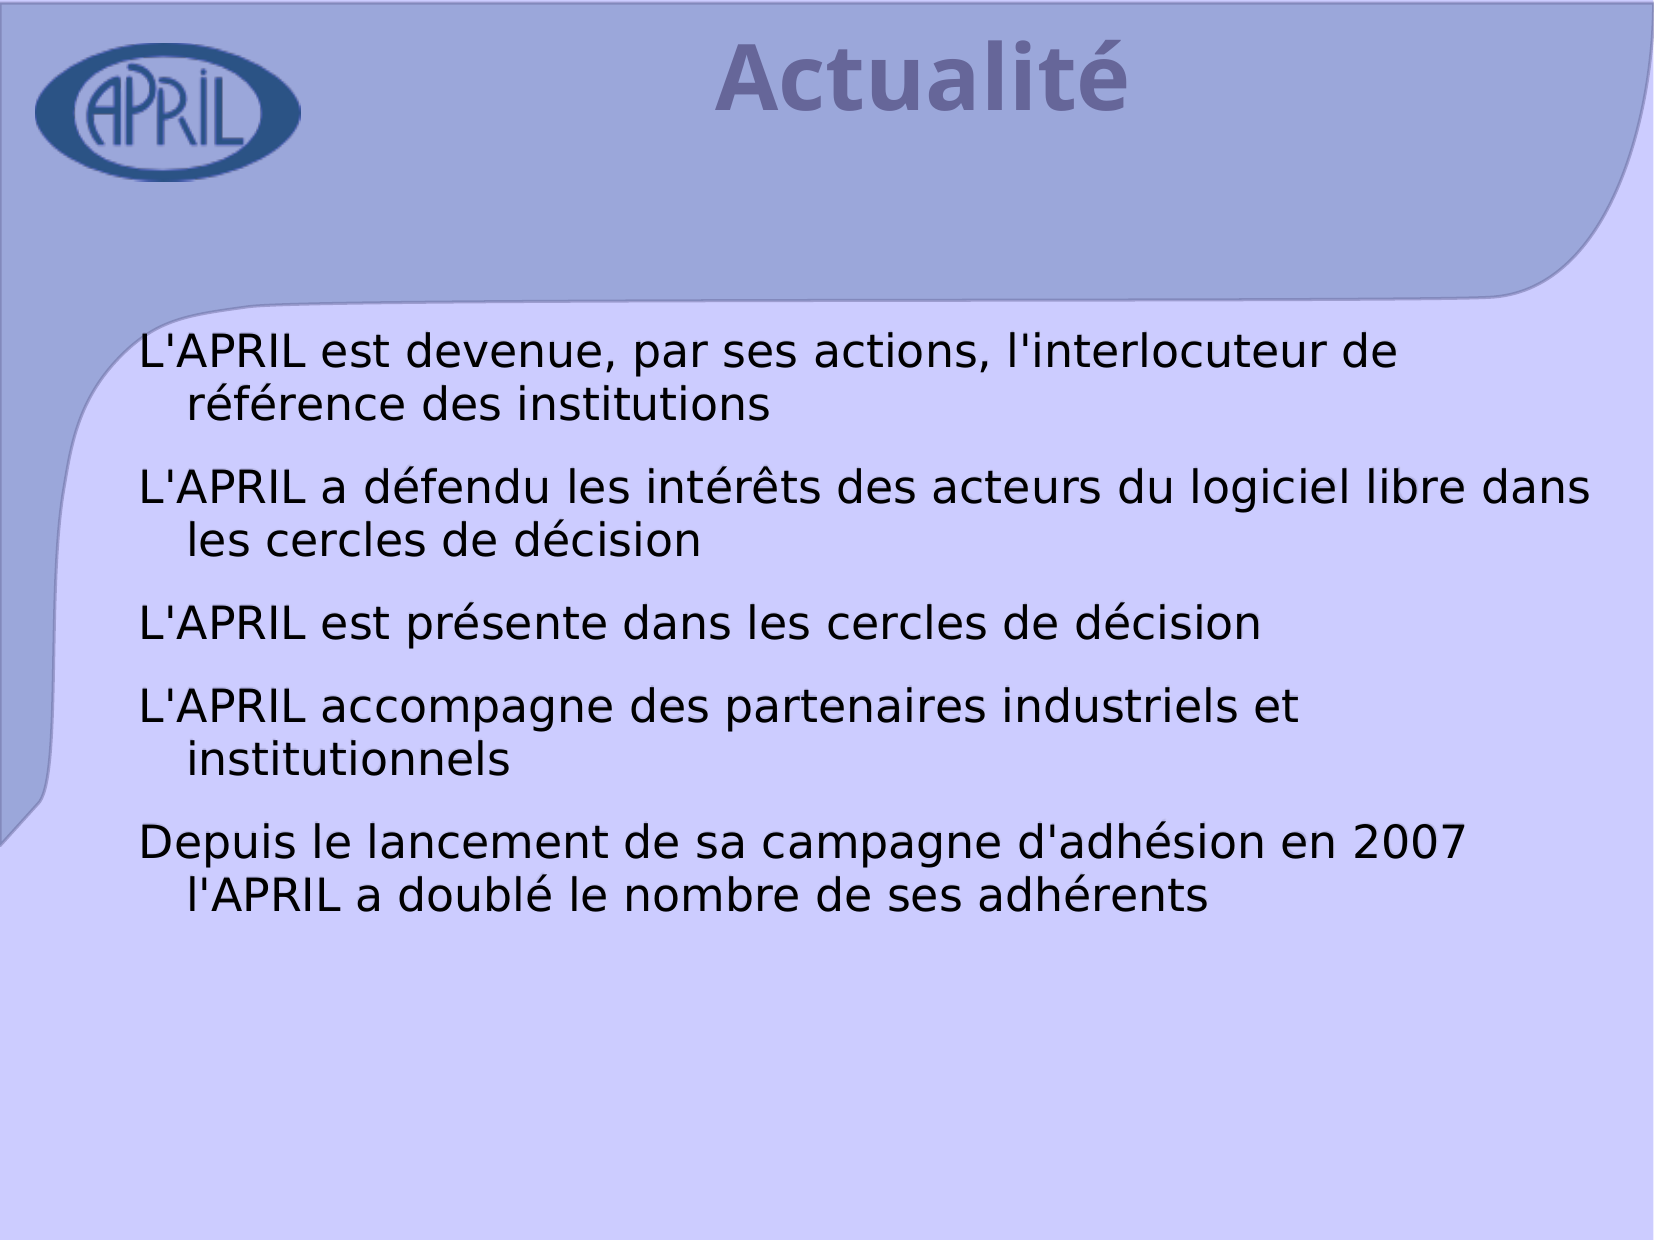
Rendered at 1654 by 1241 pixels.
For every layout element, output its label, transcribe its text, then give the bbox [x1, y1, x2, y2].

list L'APRIL est devenue, par ses actions, l'interlocuteur de référence des institutions L'APRIL a défendu les intérêts des acteurs du logiciel libre dans les cercles de décision L'APRIL est présente dans les cercles de décision L'APRIL accompagne des partenaires industriels et institutionnels Depuis le lancement de sa campagne d'adhésion en 2007 l'APRIL a doublé le nombre de ses adhérents [109, 324, 1623, 1119]
title Actualité [313, 30, 1534, 245]
picture [35, 43, 301, 182]
